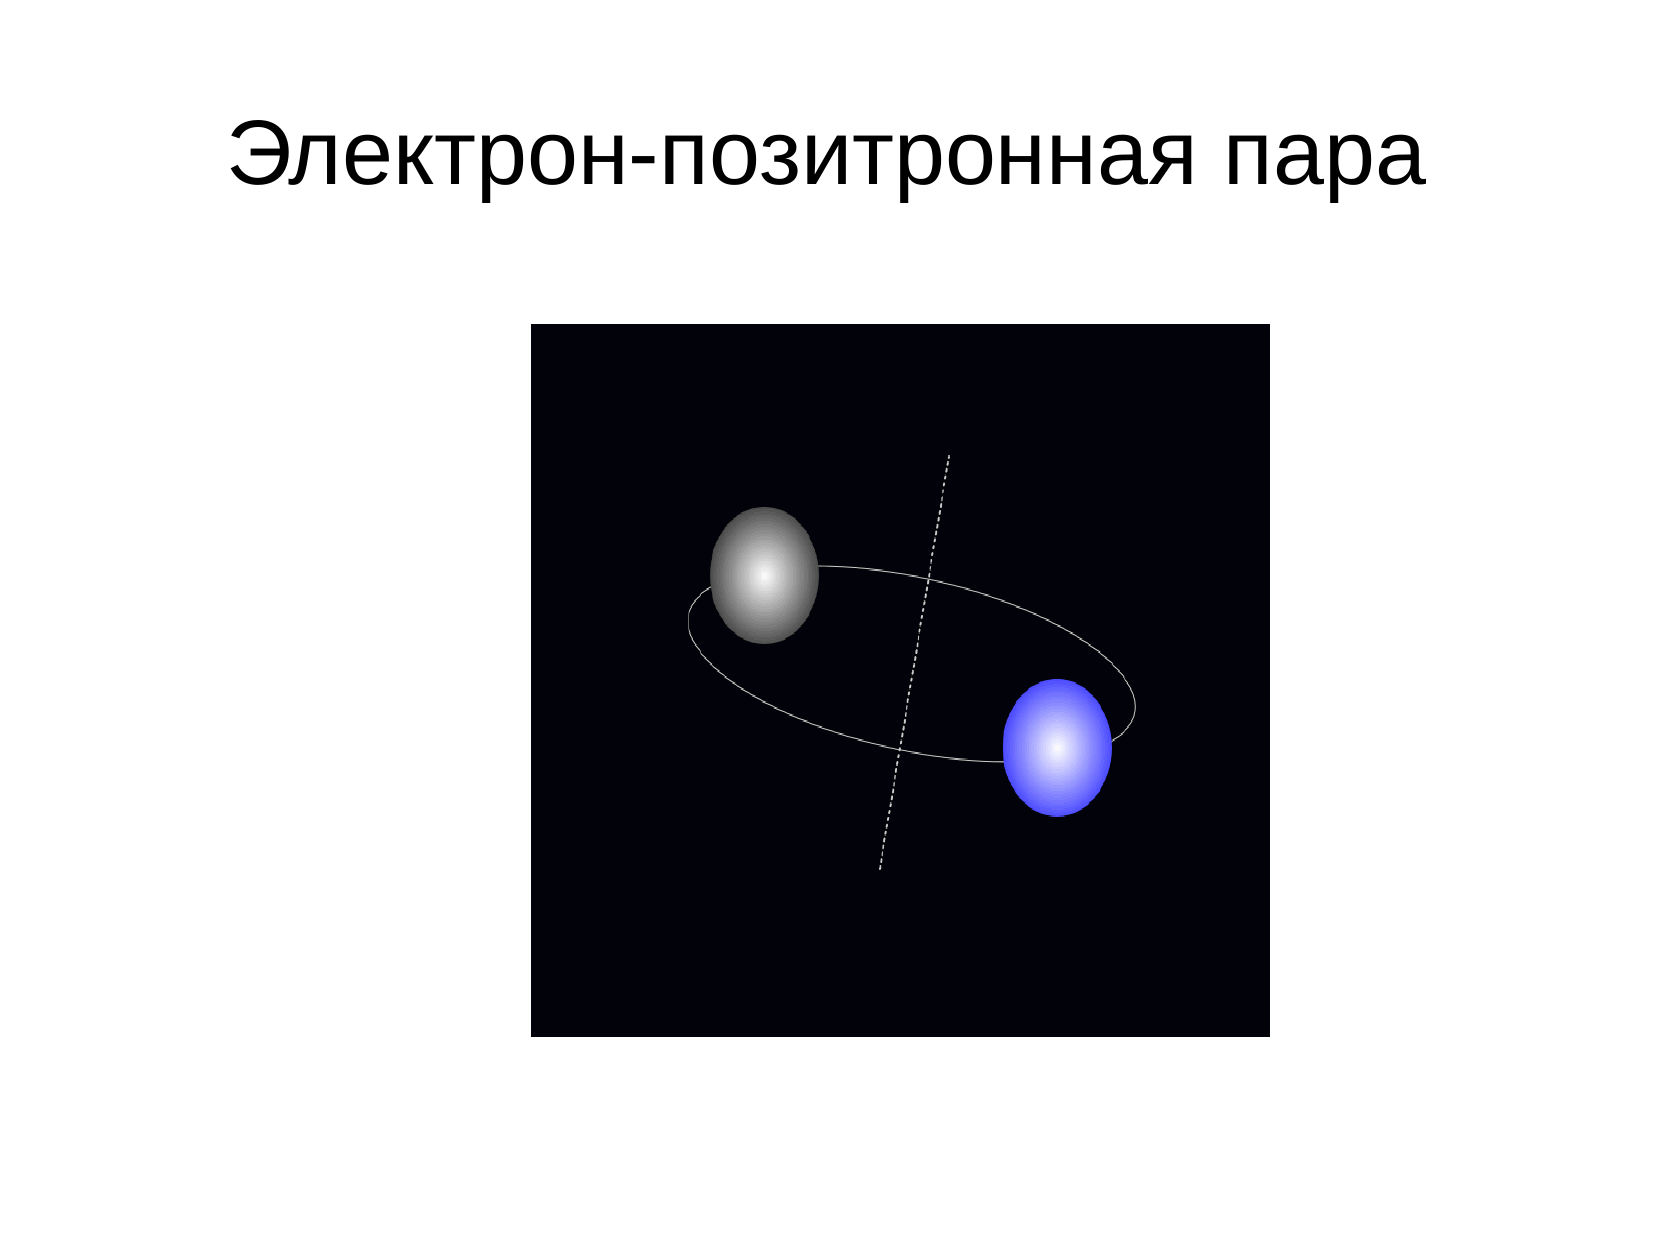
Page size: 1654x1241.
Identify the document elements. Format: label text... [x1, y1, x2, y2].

picture [531, 324, 1270, 1037]
title Электрон-позитронная пара [82, 49, 1571, 257]
